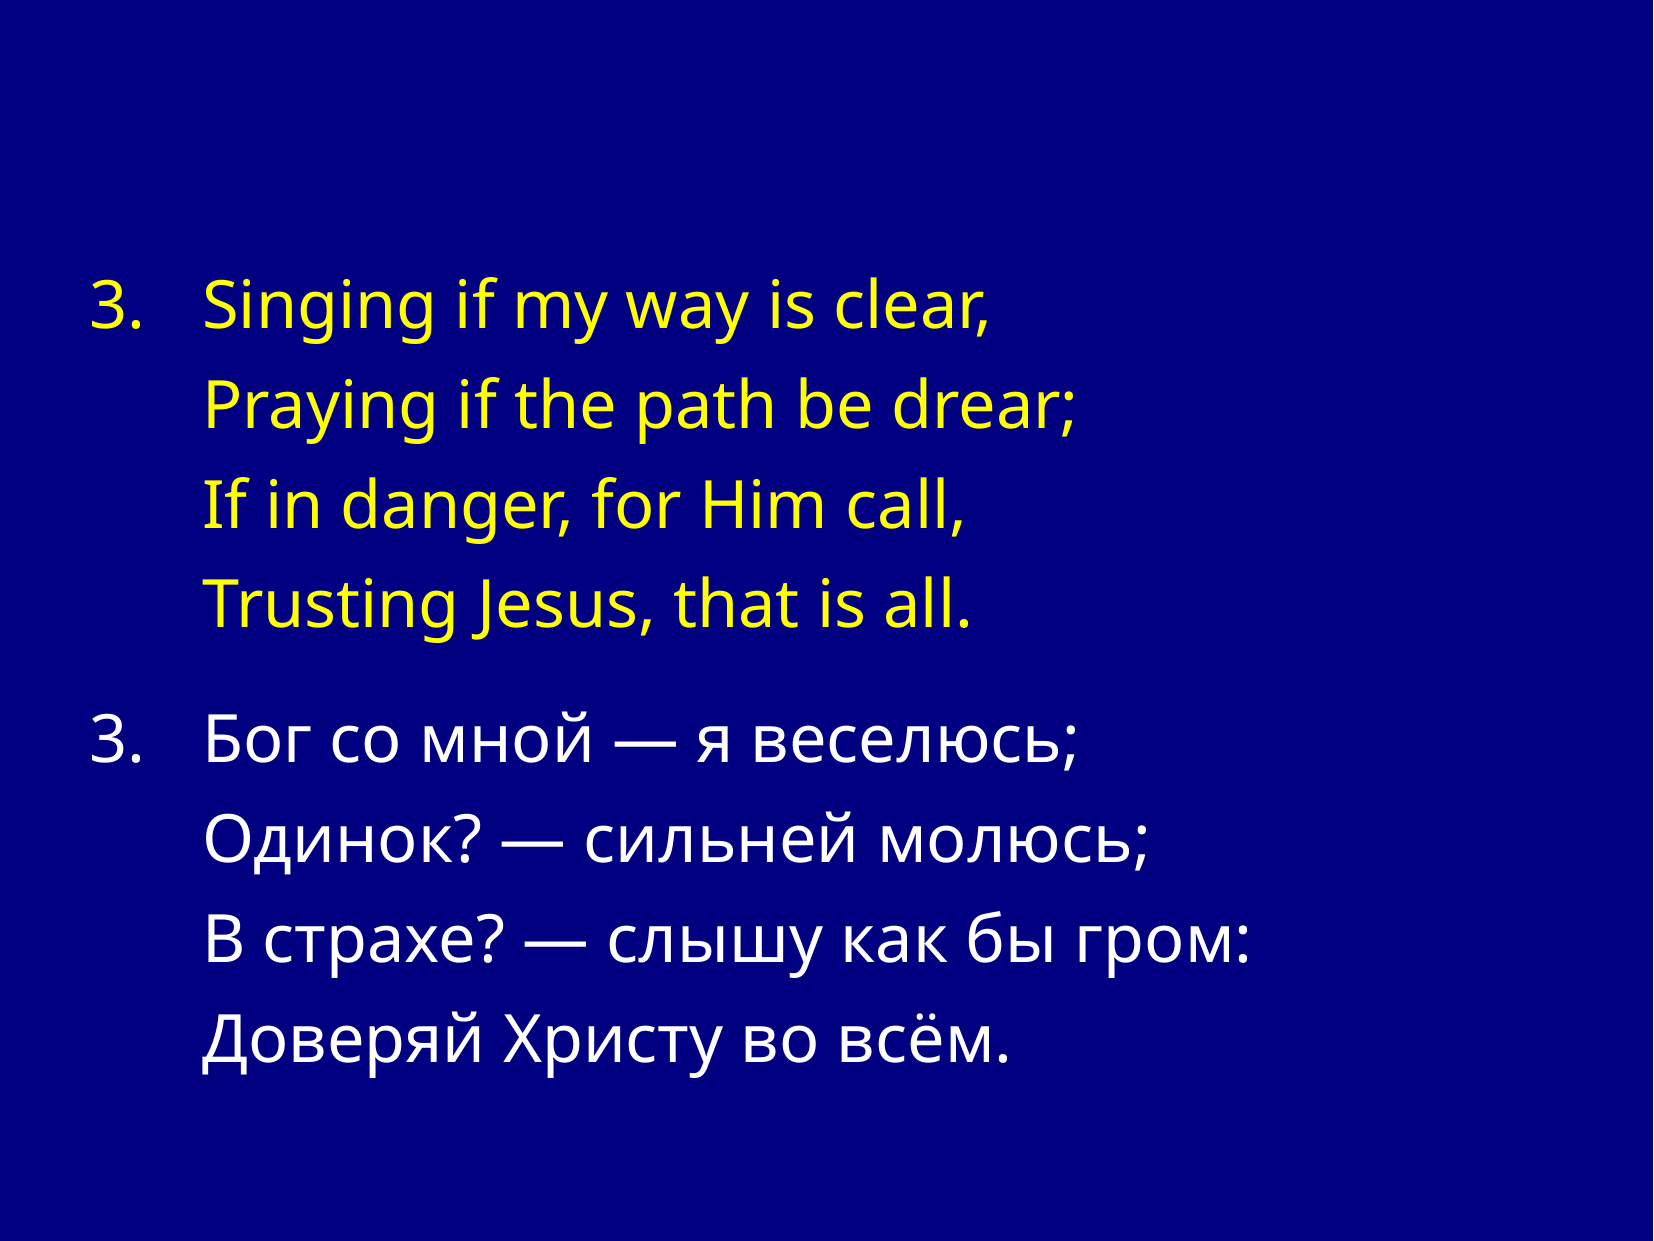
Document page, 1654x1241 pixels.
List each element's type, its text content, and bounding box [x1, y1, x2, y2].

text_box 3. Бог со мной — я веселюсь; Одинок? — сильней молюсь; В страхе? — слышу как бы гром: Доверяй Христу во всём. [75, 675, 1576, 1163]
text_box 3. Singing if my way is clear, Praying if the path be drear; If in danger, for Him call, Trusting Jesus, that is all. [75, 150, 1576, 638]
